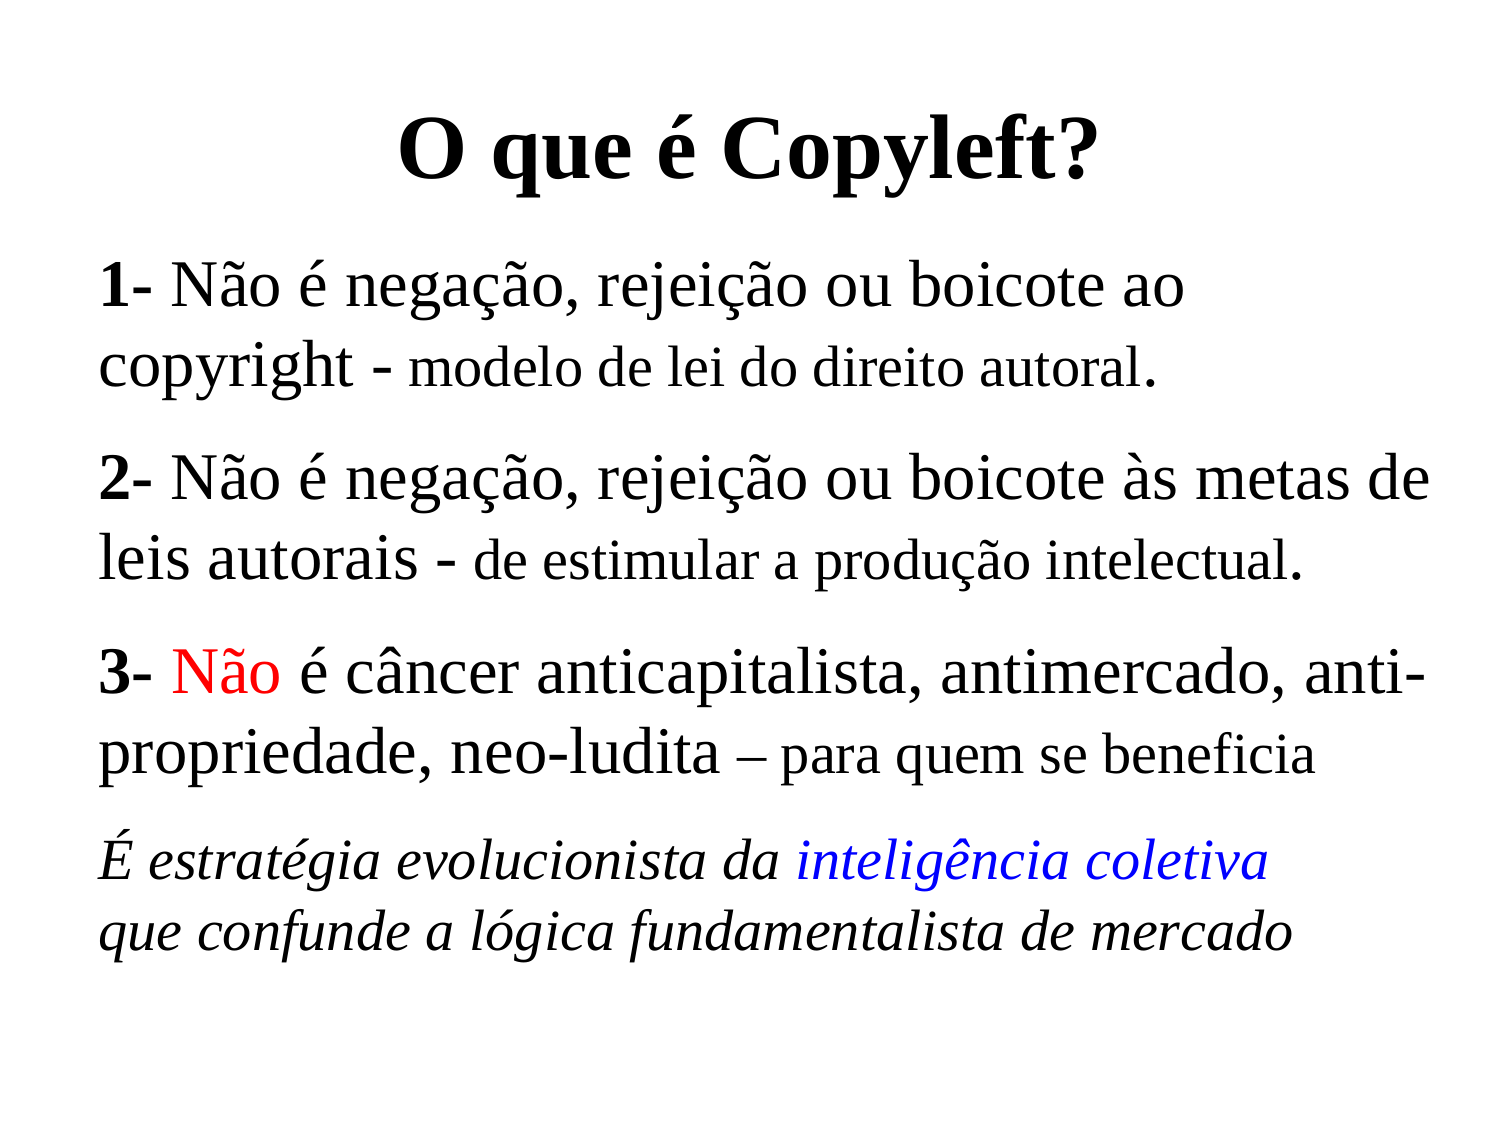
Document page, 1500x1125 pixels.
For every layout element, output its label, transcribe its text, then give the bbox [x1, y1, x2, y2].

text_box 1- Não é negação, rejeição ou boicote ao copyright - modelo de lei do direito autoral. 2- Não é negação, rejeição ou boicote às metas de leis autorais - de estimular a produção intelectual. 3- Não é câncer anticapitalista, antimercado, anti- propriedade, neo-ludita – para quem se beneficia É estratégia evolucionista da inteligência coletiva que confunde a lógica fundamentalista de mercado [98, 246, 1441, 1115]
title O que é Copyleft? [0, 78, 1500, 218]
